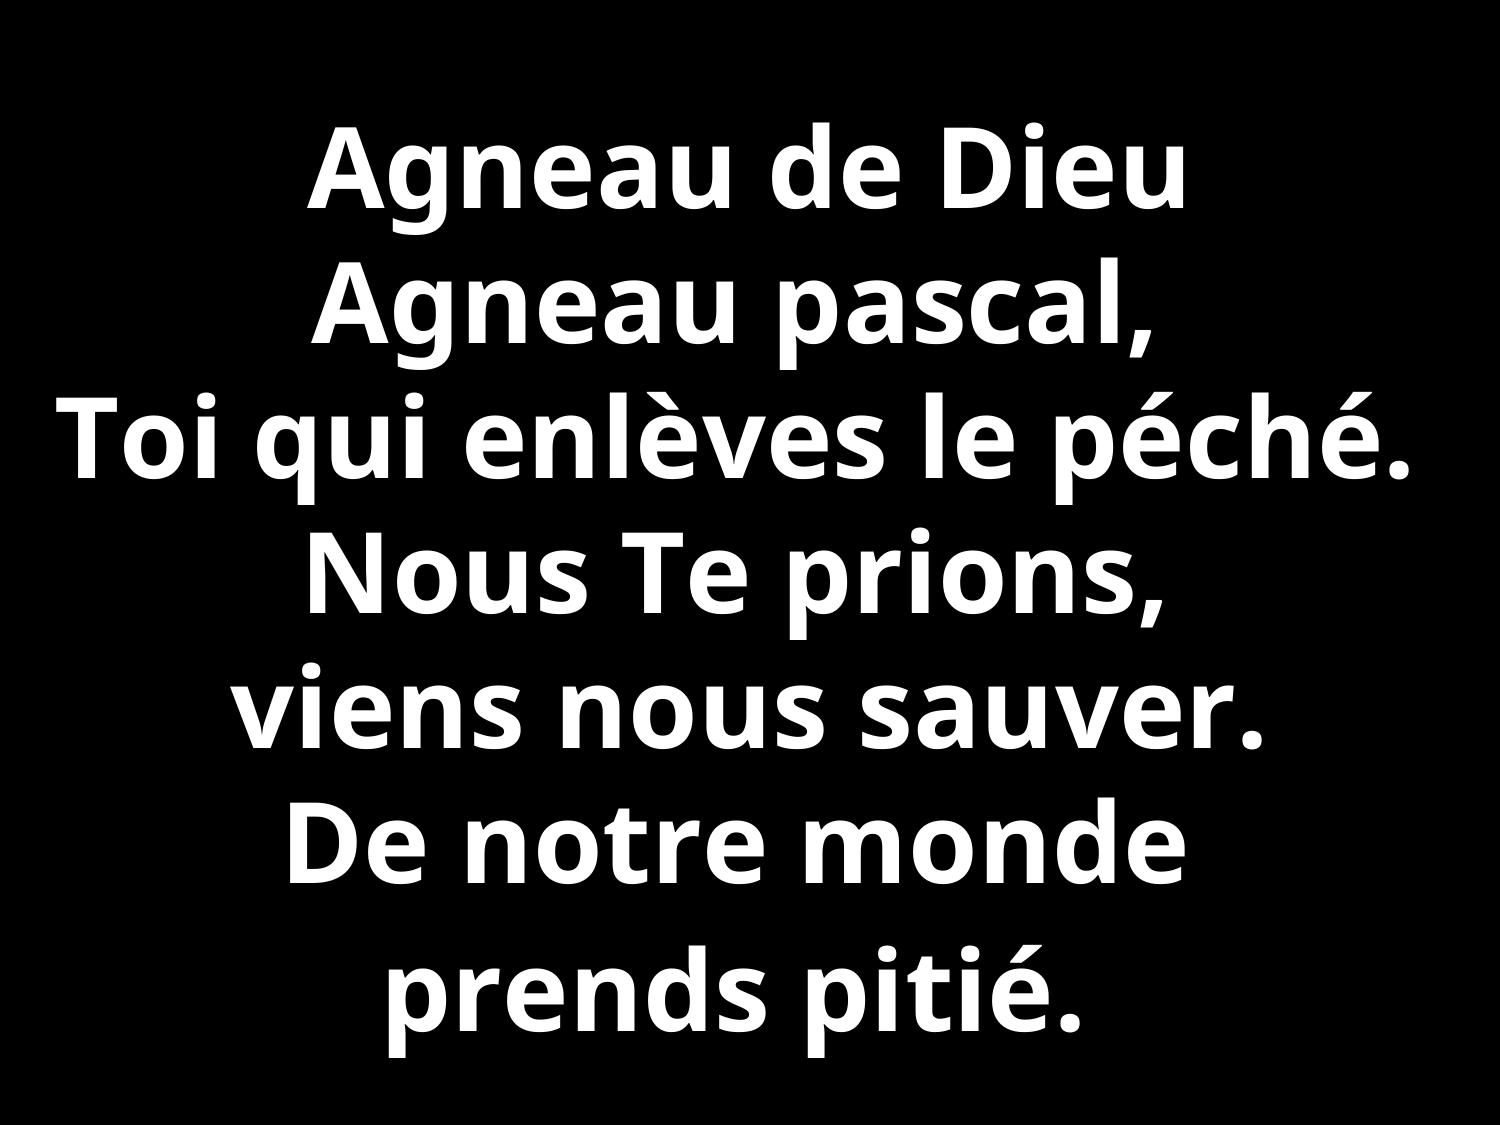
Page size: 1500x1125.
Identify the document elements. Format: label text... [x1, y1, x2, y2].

text_box Agneau de Dieu Agneau pascal, Toi qui enlèves le péché. Nous Te prions, viens nous sauver. De notre monde prends pitié. [0, 314, 1500, 839]
